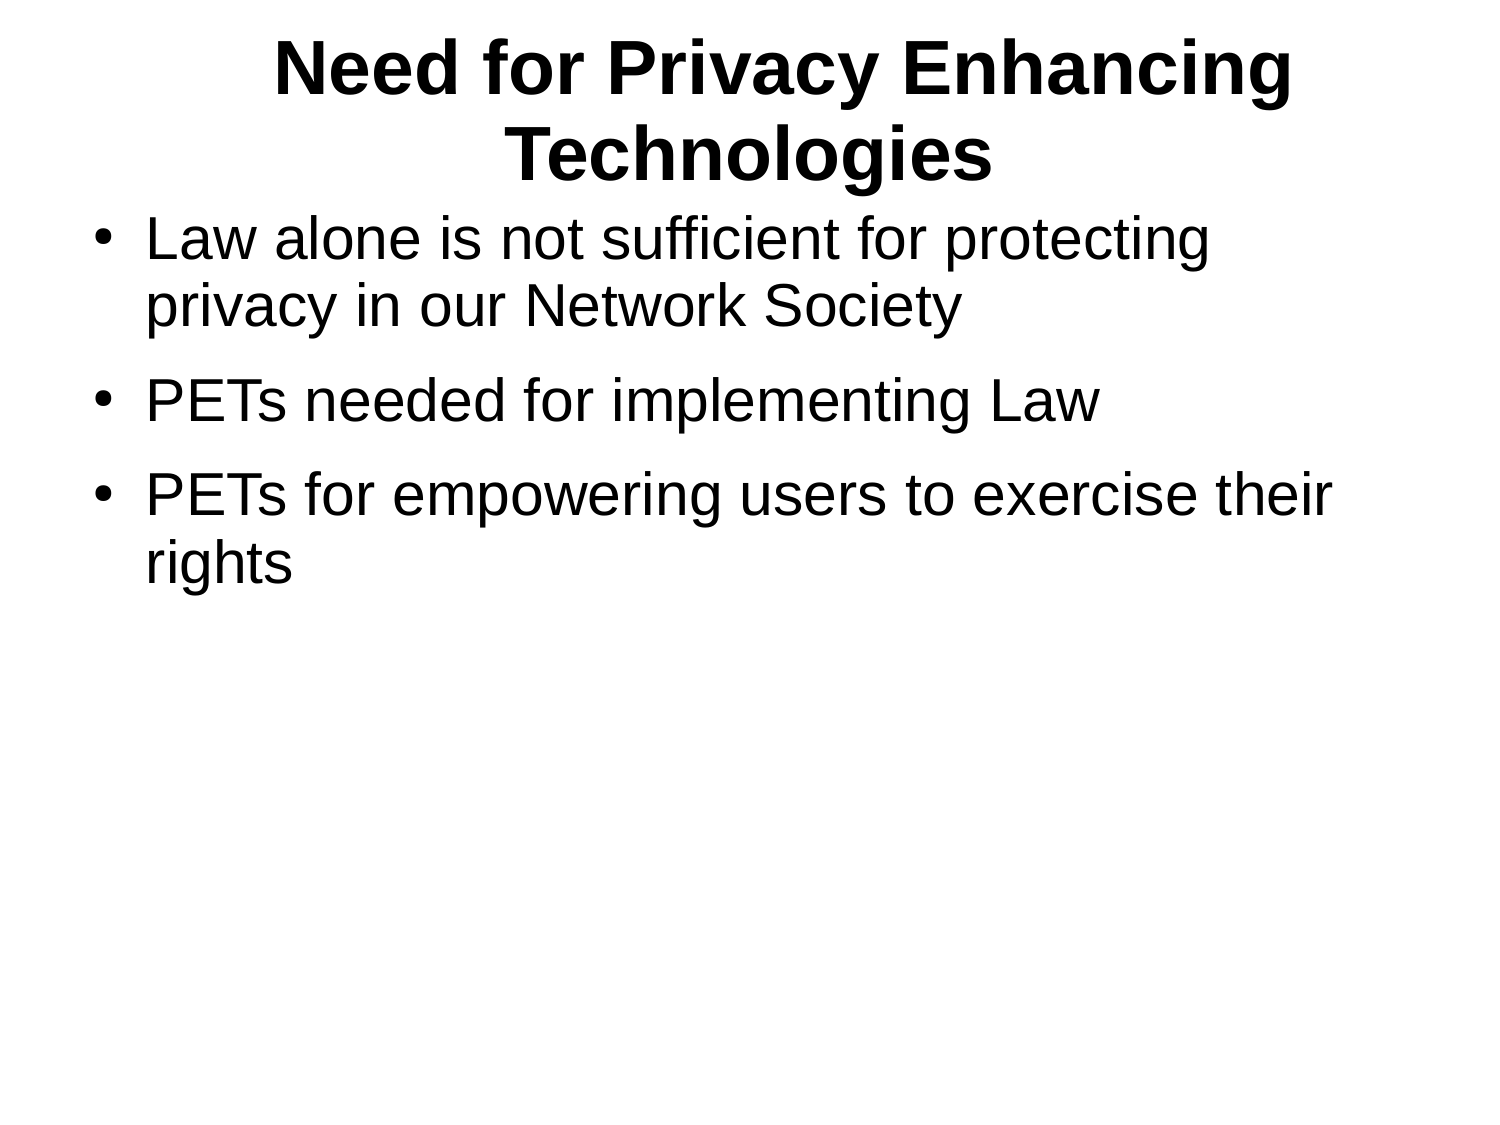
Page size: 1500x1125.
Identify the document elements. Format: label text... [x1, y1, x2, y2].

title Need for Privacy Enhancing Technologies [75, 24, 1425, 198]
list Law alone is not sufficient for protecting privacy in our Network Society PETs needed for implementing Law PETs for empowering users to exercise their rights [75, 204, 1395, 1075]
